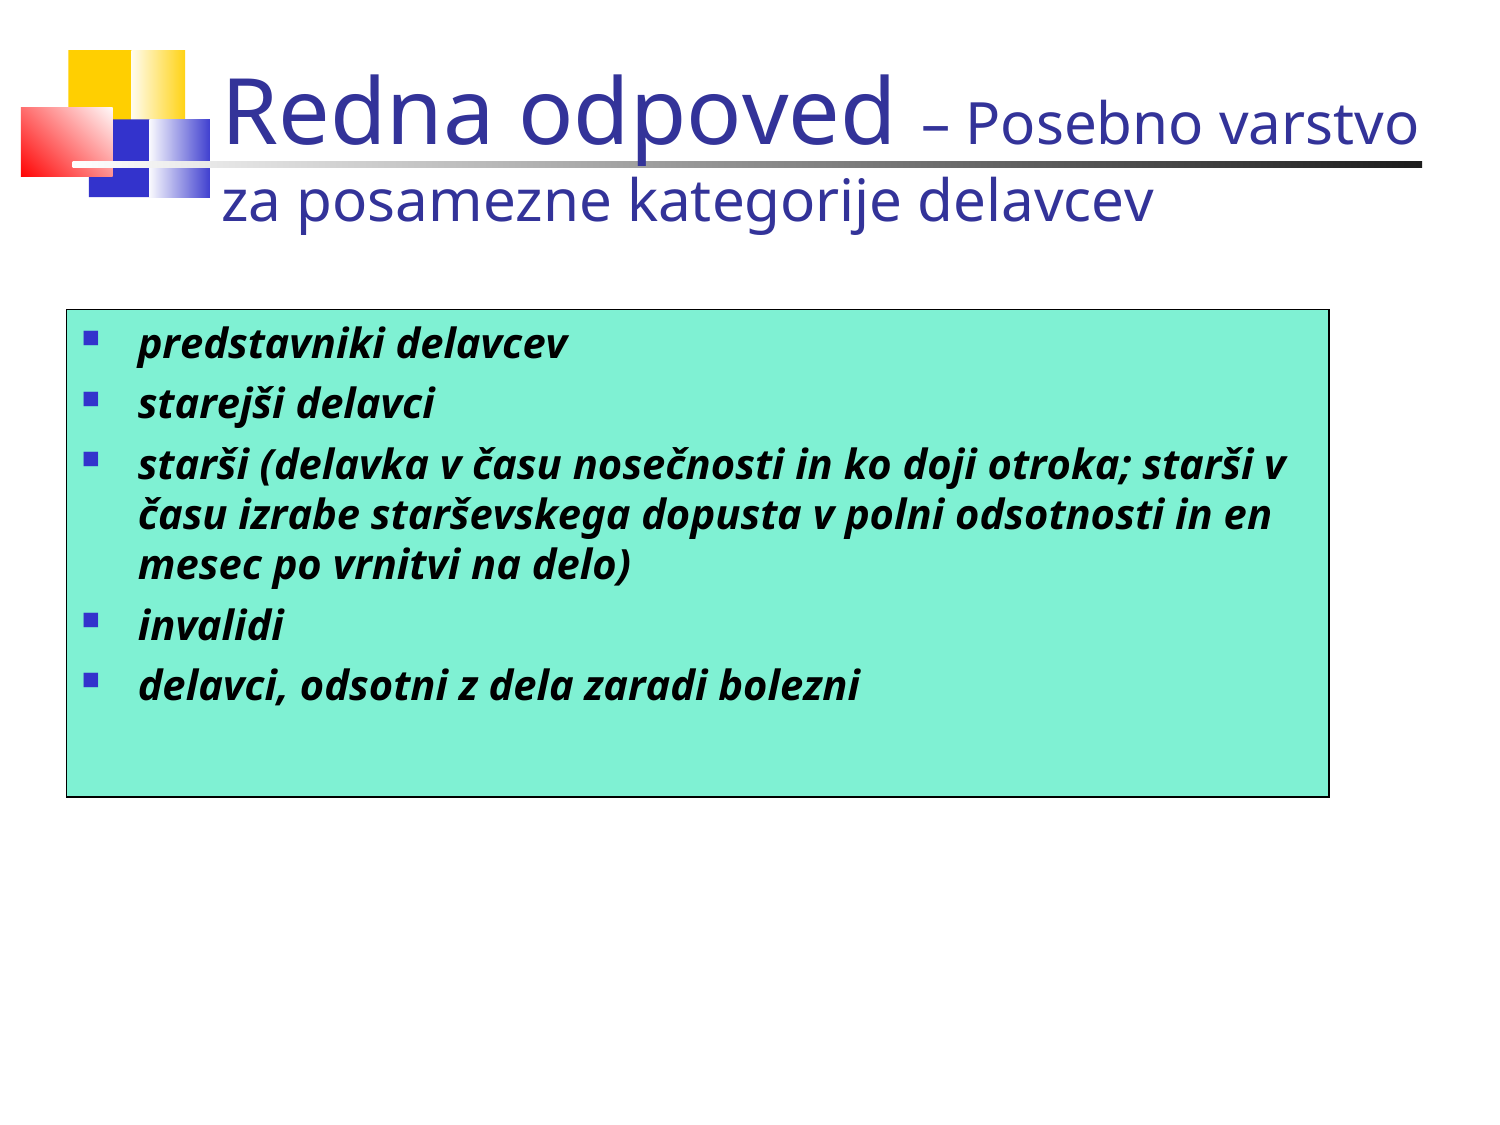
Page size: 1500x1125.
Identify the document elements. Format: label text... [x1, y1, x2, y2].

title Redna odpoved – Posebno varstvo za posamezne kategorije delavcev [206, 30, 1457, 241]
list predstavniki delavcev starejši delavci starši (delavka v času nosečnosti in ko doji otroka; starši v času izrabe starševskega dopusta v polni odsotnosti in en mesec po vrnitvi na delo) invalidi delavci, odsotni z dela zaradi bolezni [66, 309, 1330, 797]
